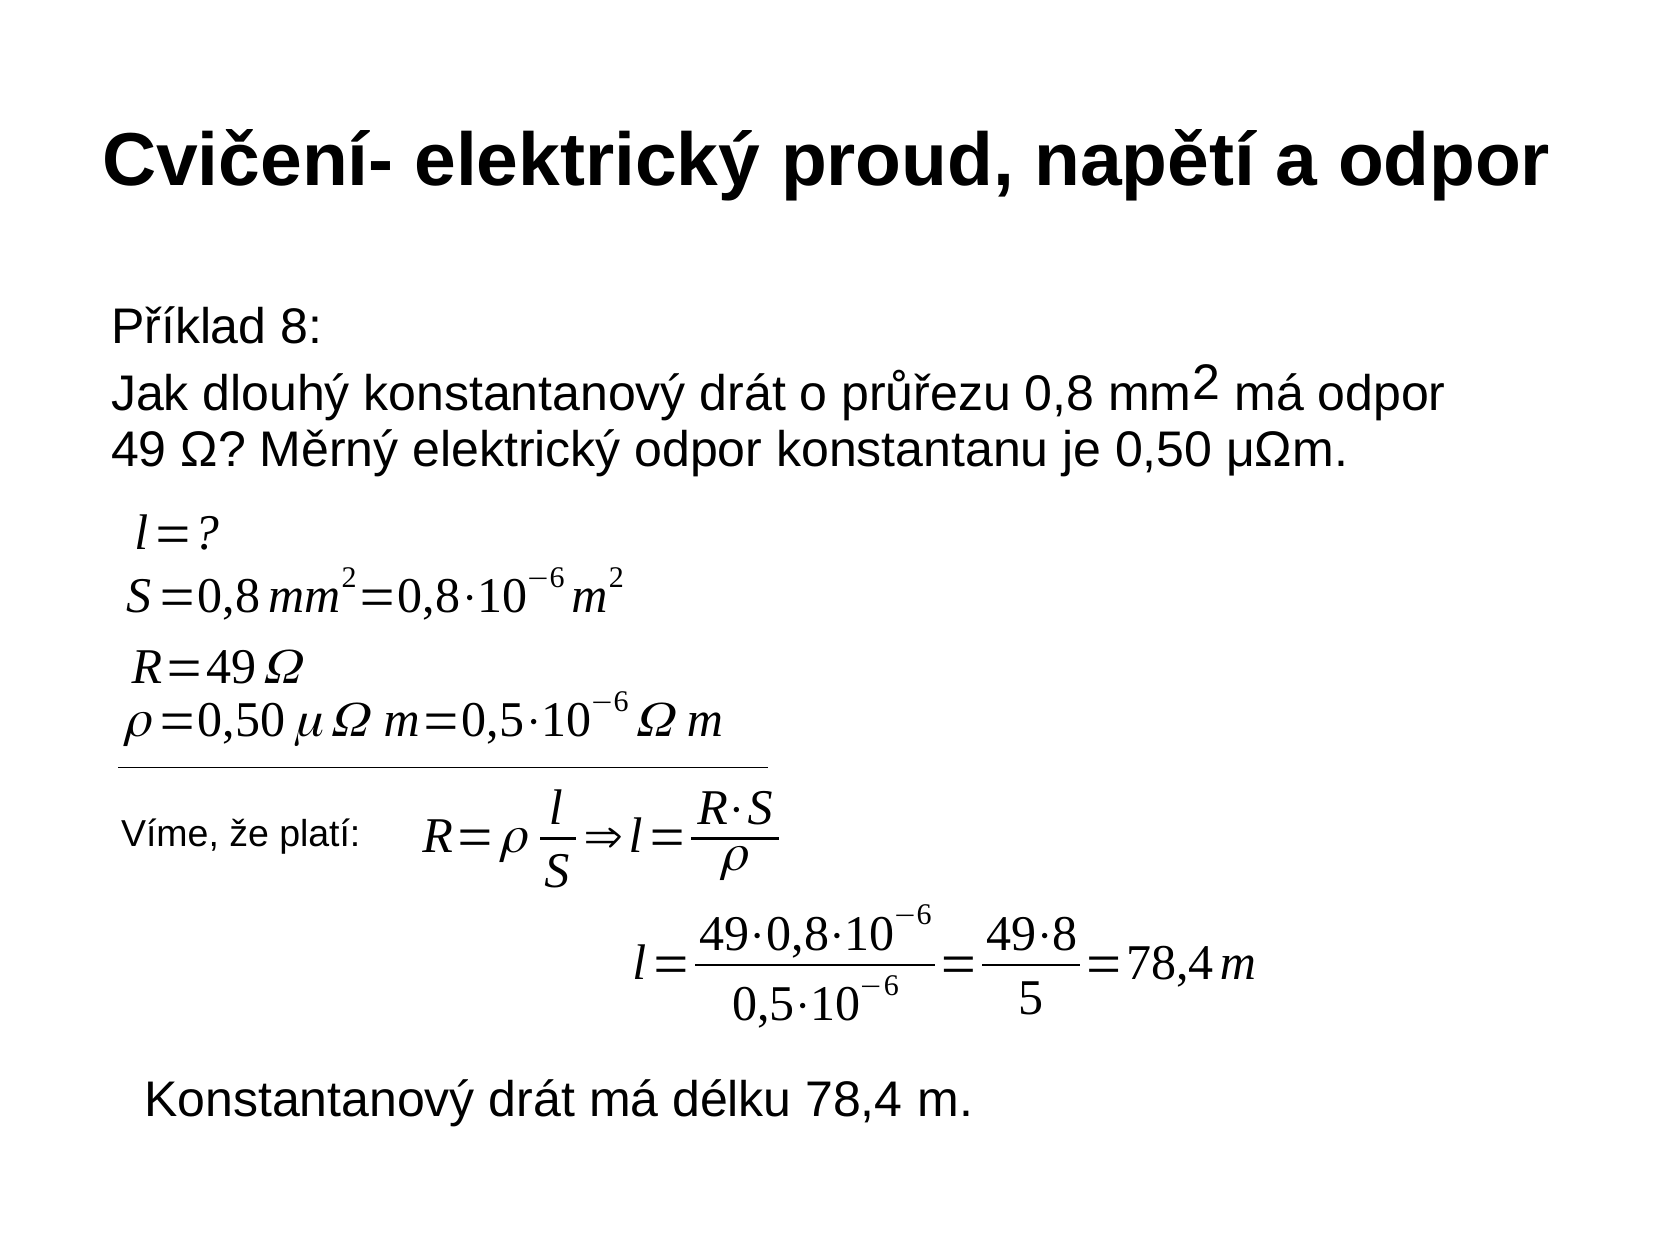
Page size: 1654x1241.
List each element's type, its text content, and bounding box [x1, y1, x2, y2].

chart [113, 637, 730, 750]
chart [118, 504, 631, 624]
text_box Příklad 8: Jak dlouhý konstantanový drát o průřezu 0,8 mm2 má odpor 49 Ω? Měrný elektrický odpor konstantanu je 0,50 μΩm. [59, 291, 1571, 484]
chart [413, 779, 1263, 1032]
title Cvičení- elektrický proud, napětí a odpor [82, 94, 1571, 225]
subtitle [82, 335, 1607, 1055]
text_box Konstantanový drát má délku 78,4 m. [129, 1063, 1182, 1134]
text_box Víme, že platí: [106, 805, 413, 863]
